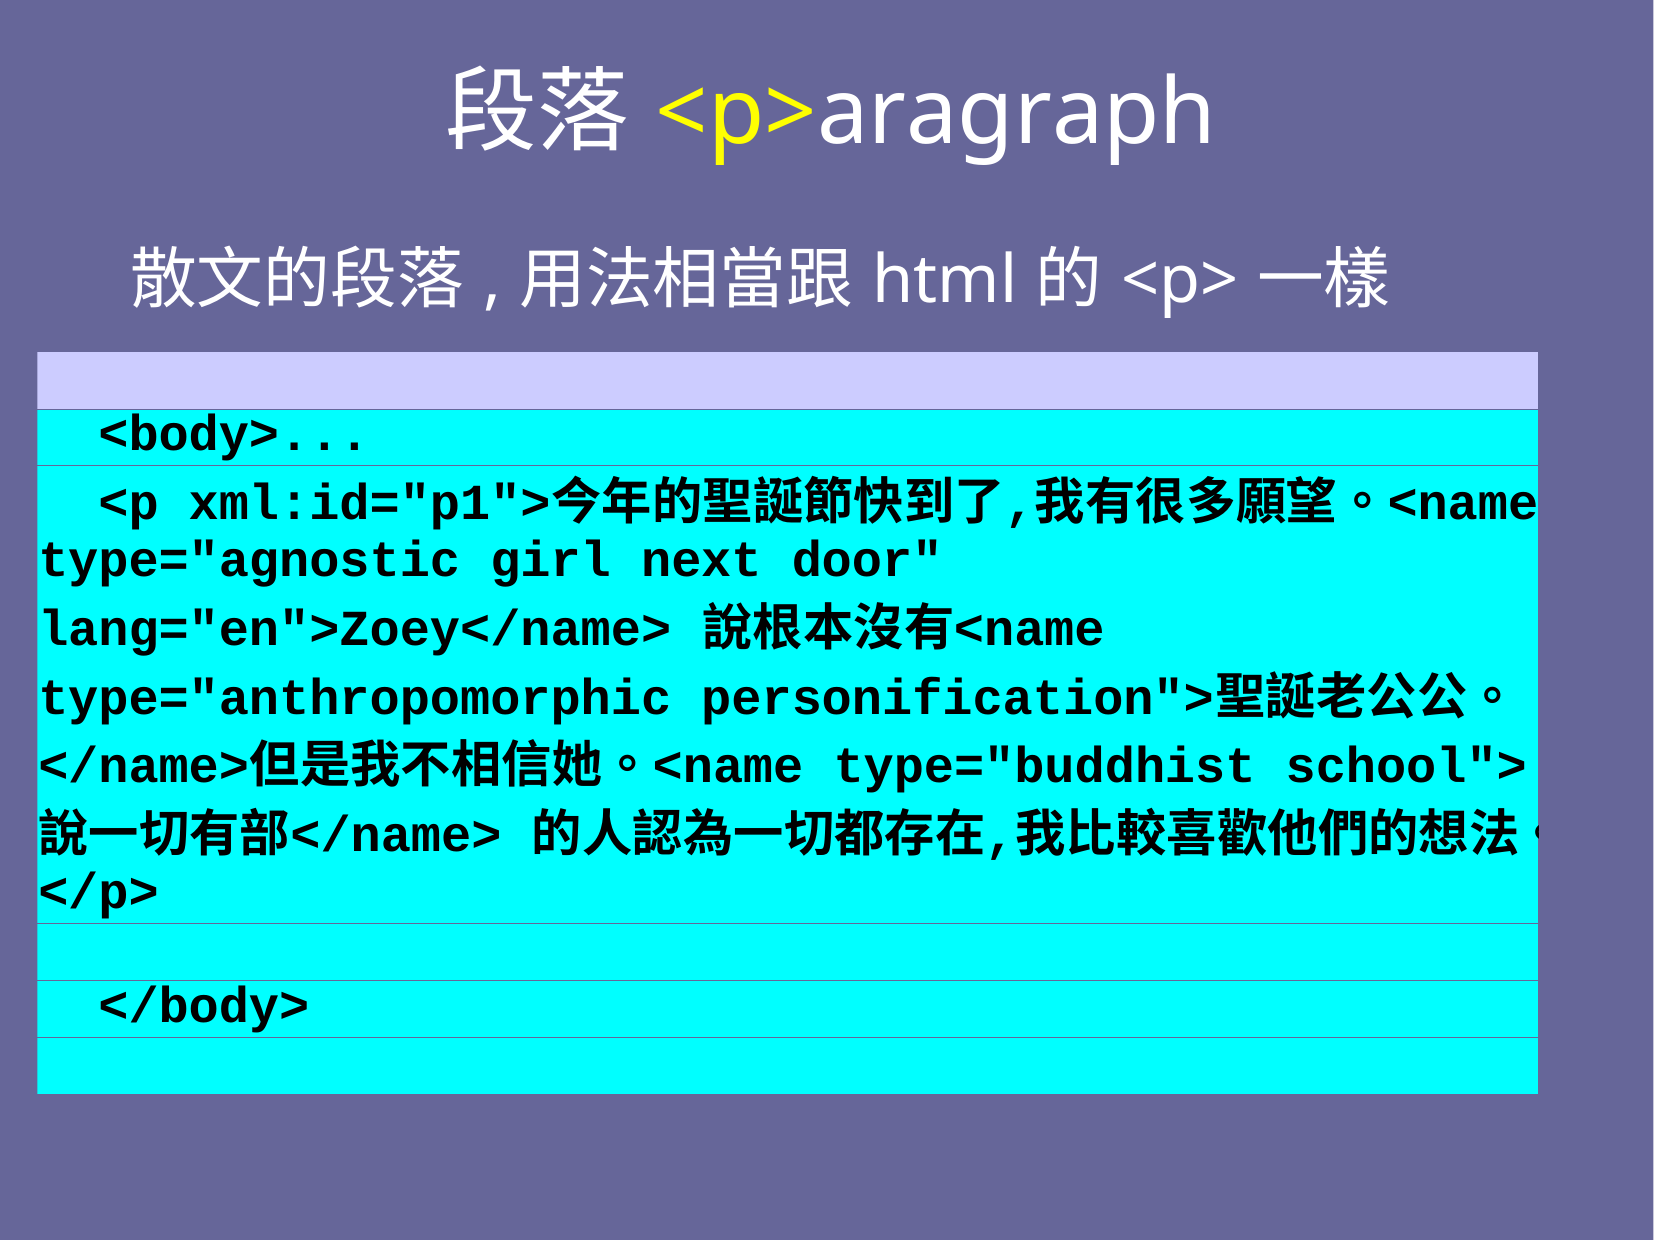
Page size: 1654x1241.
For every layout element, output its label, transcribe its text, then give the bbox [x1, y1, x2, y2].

title 段落<p>aragraph [125, 0, 1538, 208]
list 散文的段落,用法相當跟html的<p>一樣 [112, 225, 1525, 352]
chart [37, 352, 1539, 1186]
